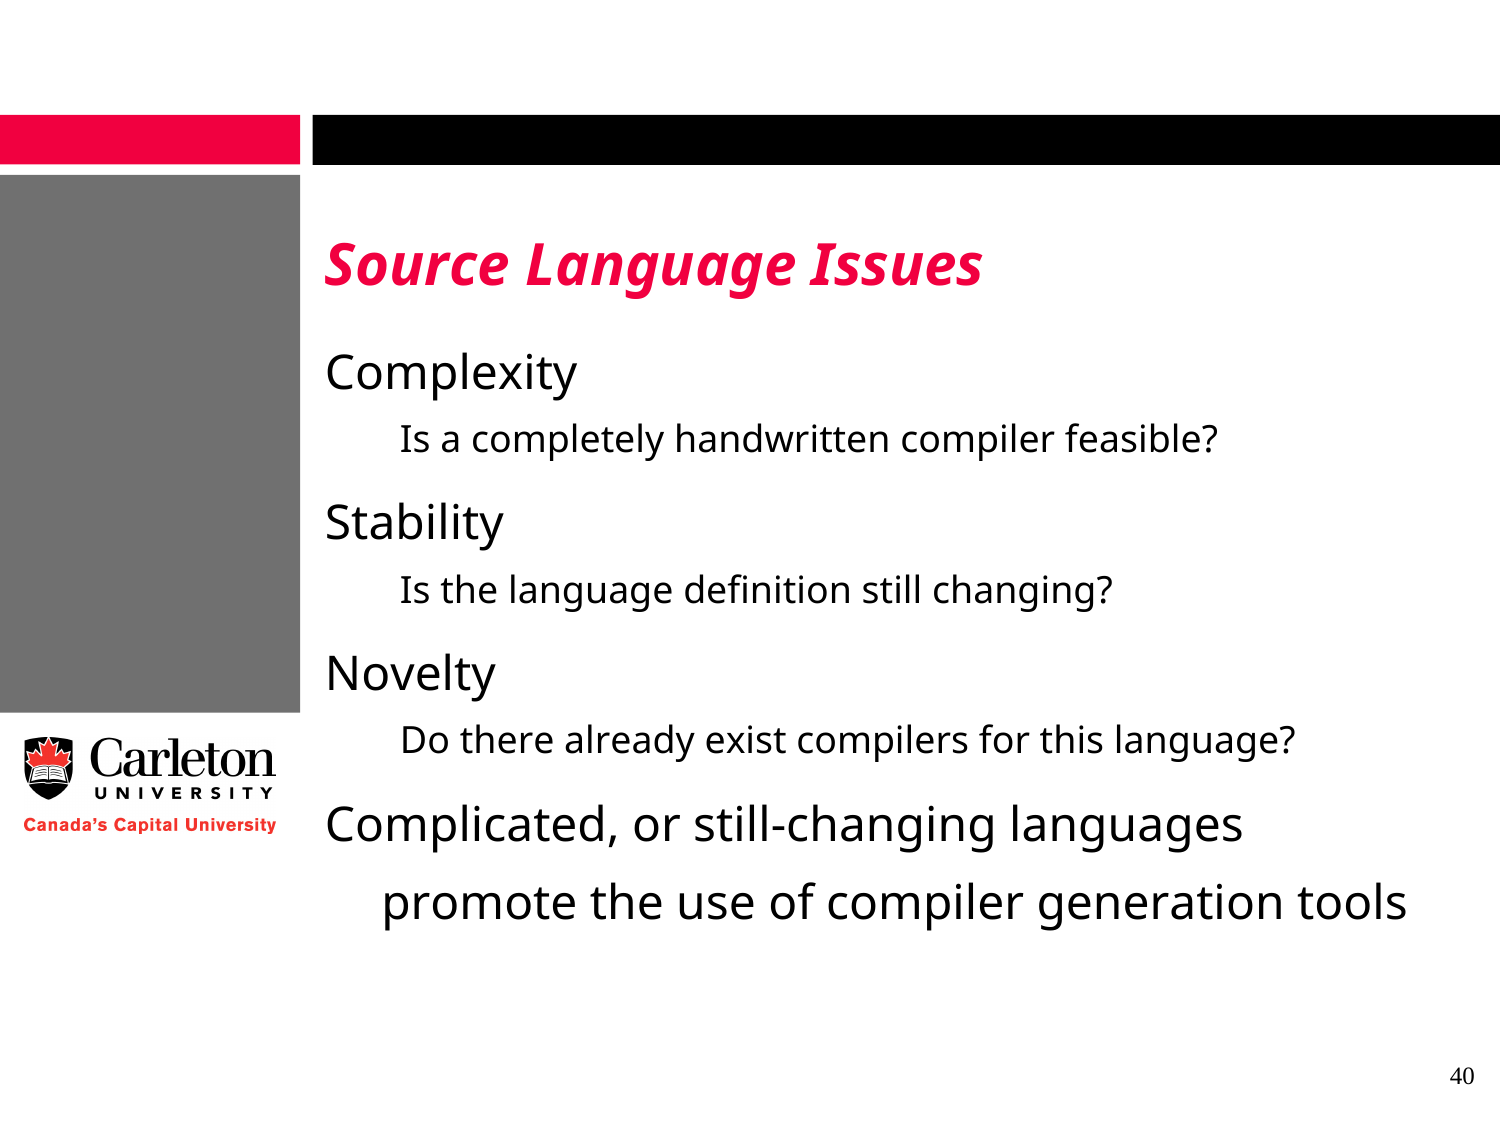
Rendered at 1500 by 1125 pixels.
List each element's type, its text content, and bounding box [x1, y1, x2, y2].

title Source Language Issues [324, 194, 1450, 324]
list Complexity Is a completely handwritten compiler feasible? Stability Is the language definition still changing? Novelty Do there already exist compilers for this language? Complicated, or still-changing languages promote the use of compiler generation tools [324, 324, 1450, 1036]
picture [24, 737, 276, 834]
